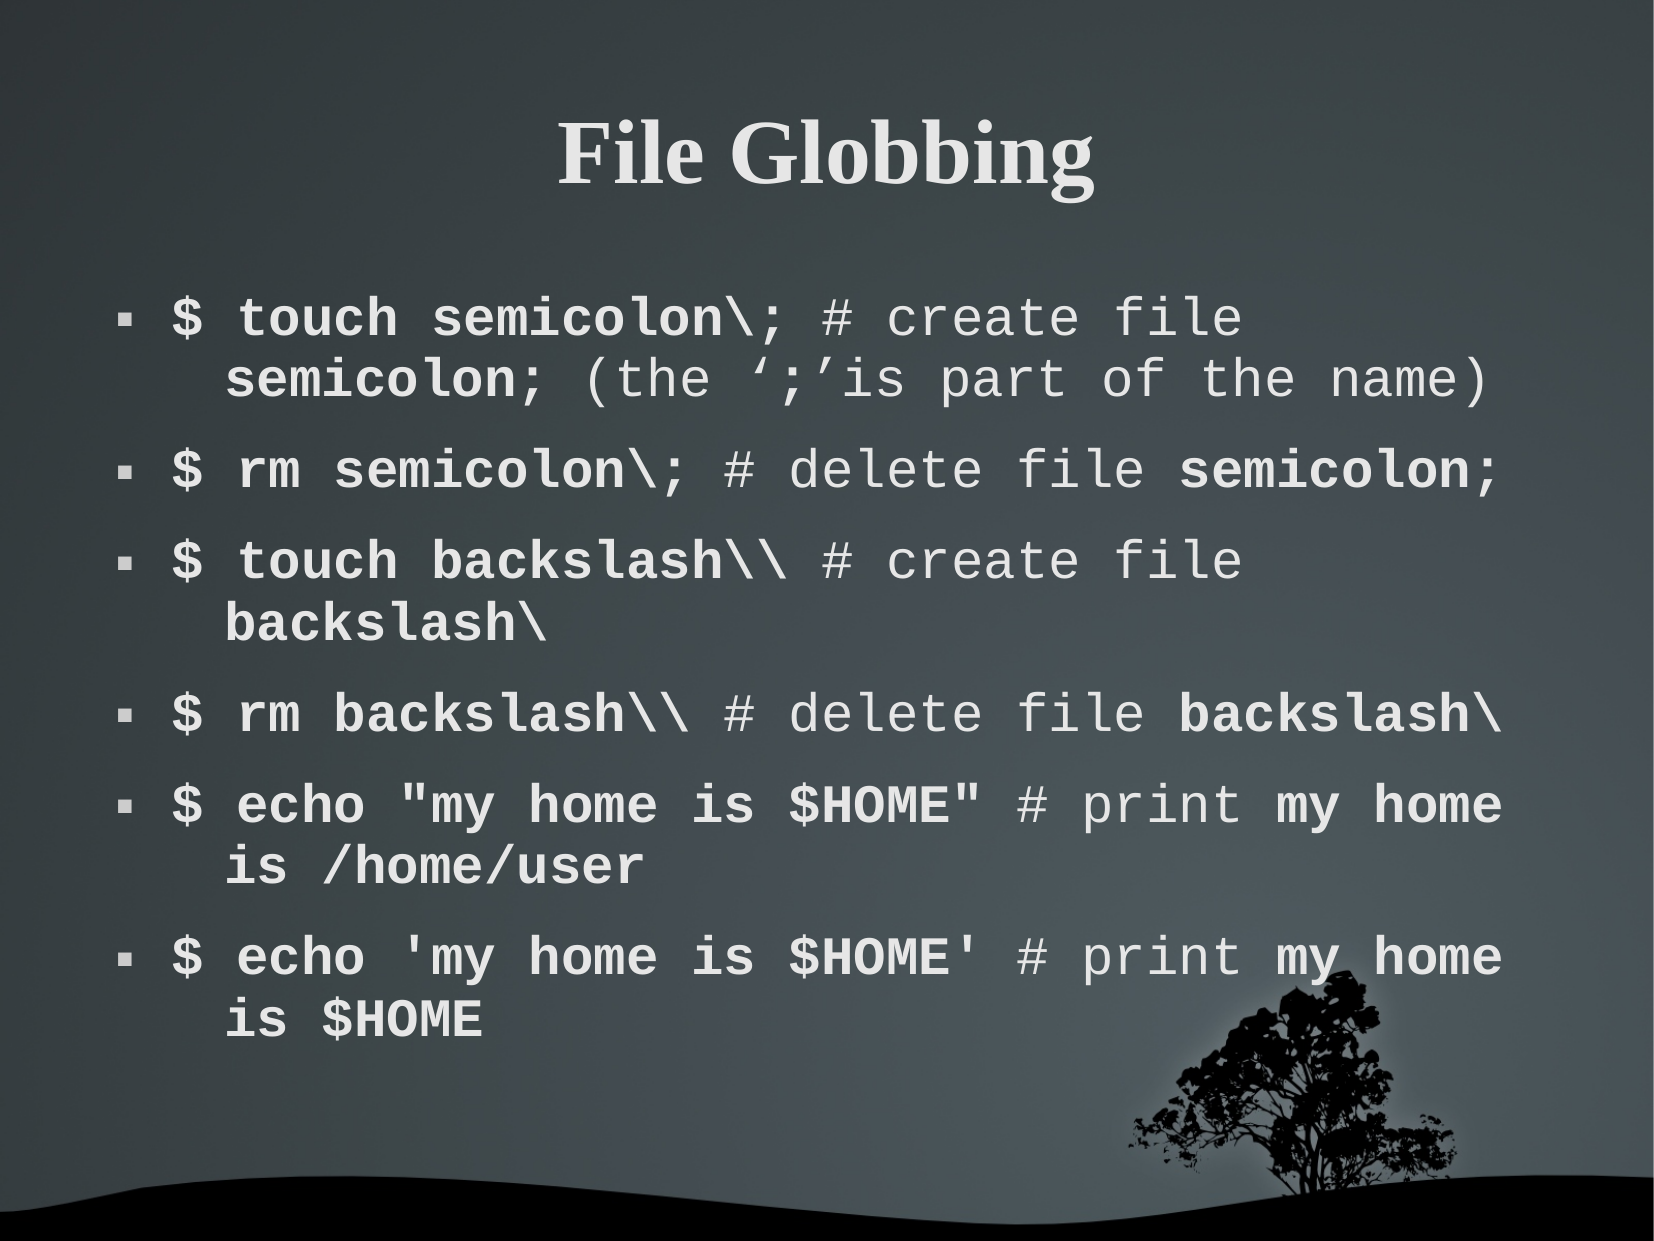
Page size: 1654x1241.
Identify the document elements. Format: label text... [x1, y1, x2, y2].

picture [0, 0, 1654, 1241]
title File Globbing [82, 33, 1572, 273]
list $ touch semicolon\; # create file semicolon; (the ‘;’is part of the name) $ rm semicolon\; # delete file semicolon; $ touch backslash\\ # create file backslash\ $ rm backslash\\ # delete file backslash\ $ echo "my home is $HOME" # print my home is /home/user $ echo 'my home is $HOME' # print my home is $HOME [82, 290, 1571, 1241]
